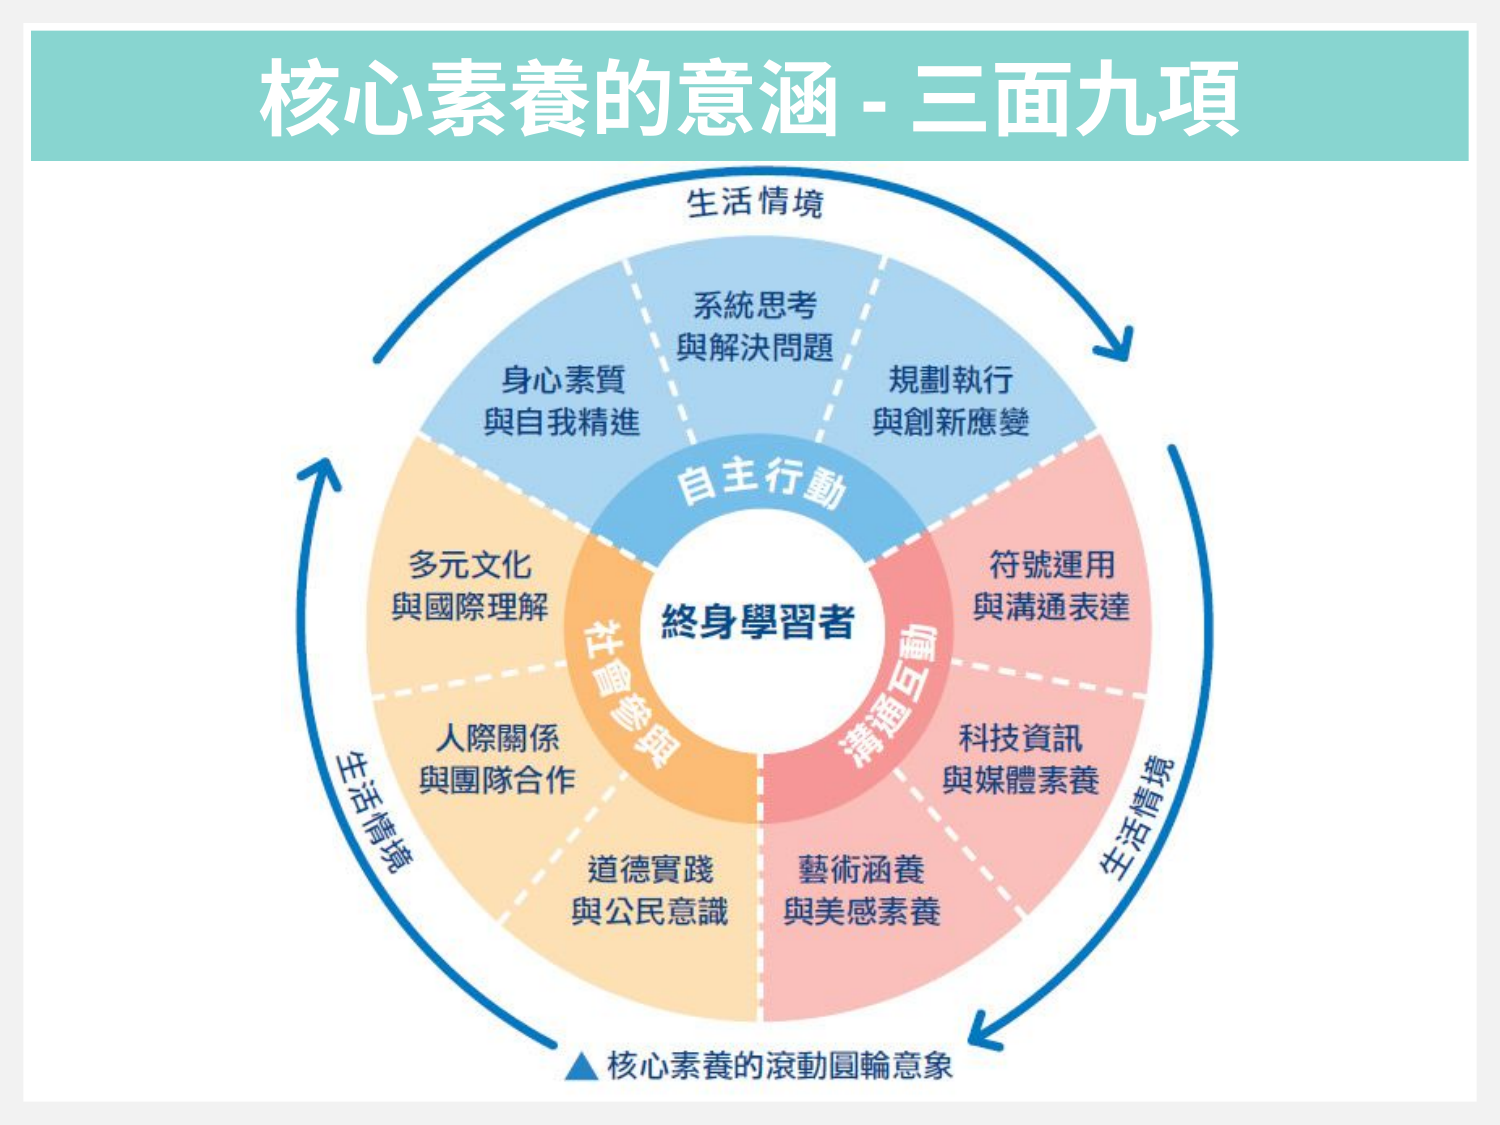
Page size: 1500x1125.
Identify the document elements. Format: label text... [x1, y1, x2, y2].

text_box 核心素養的意涵-三面九項 [31, 30, 1469, 161]
picture [281, 161, 1219, 1098]
